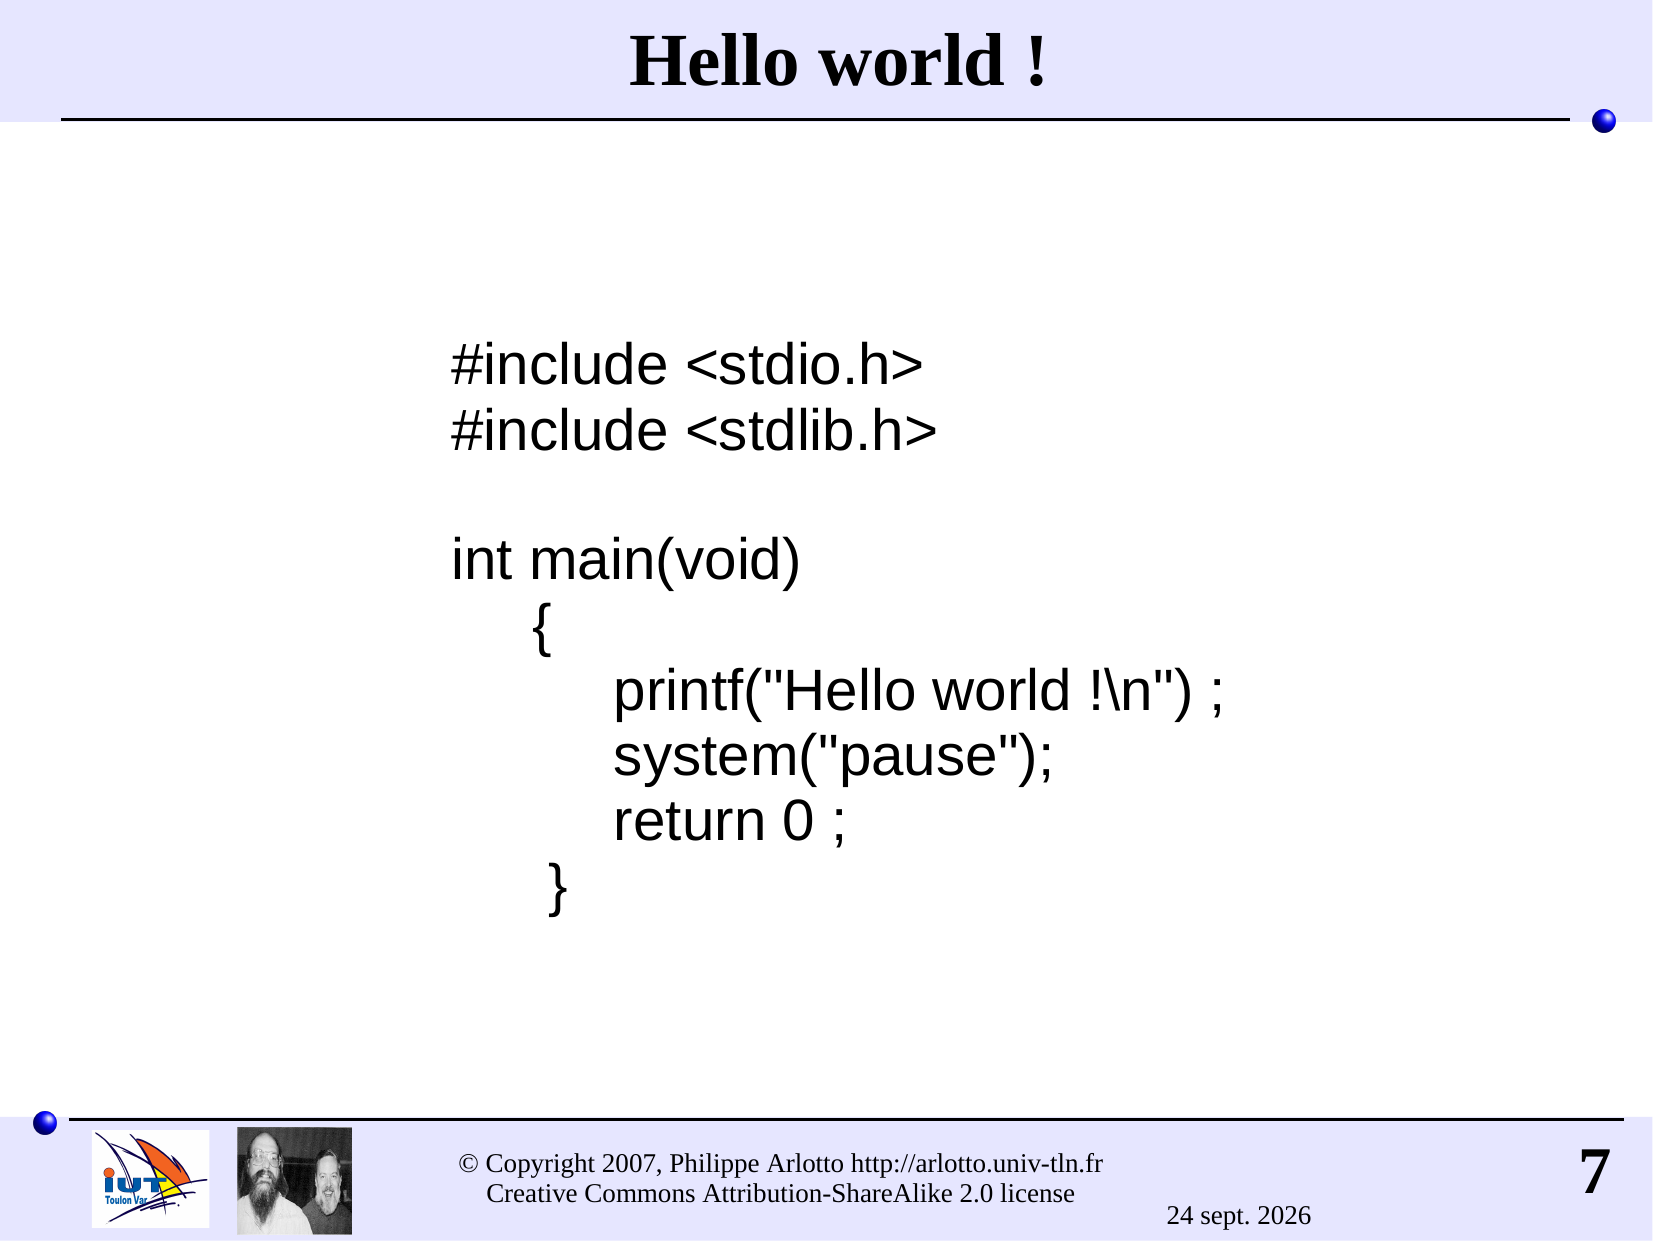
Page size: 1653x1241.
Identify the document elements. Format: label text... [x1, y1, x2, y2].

title Hello world ! [95, 11, 1585, 110]
text_box #include <stdio.h> #include <stdlib.h> int main(void) { printf("Hello world !\n") ; system("pause"); return 0 ; } [451, 332, 1228, 983]
picture [237, 1127, 352, 1235]
